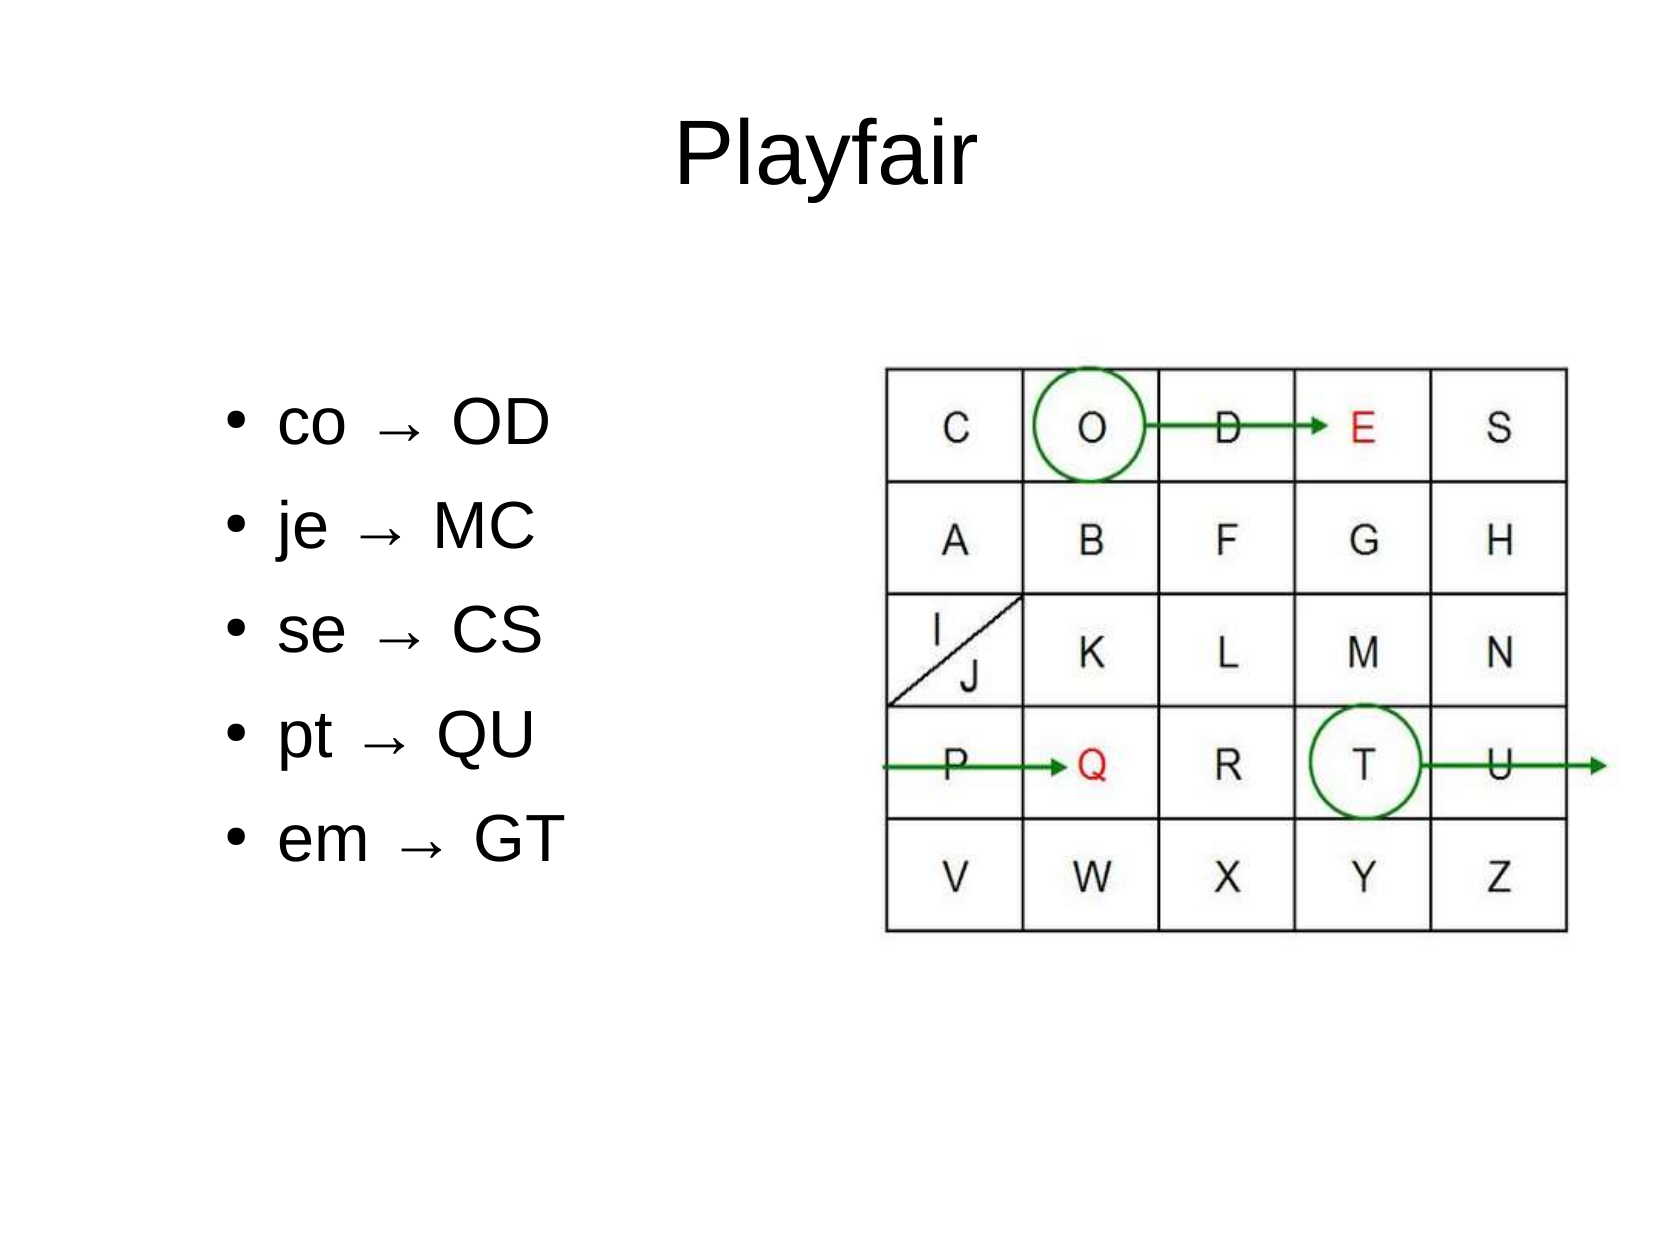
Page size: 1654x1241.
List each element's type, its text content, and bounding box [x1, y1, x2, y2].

title Playfair [82, 56, 1571, 250]
picture [856, 340, 1625, 975]
list co → OD je → MC se → CS pt → QU em → GT [206, 383, 809, 1094]
